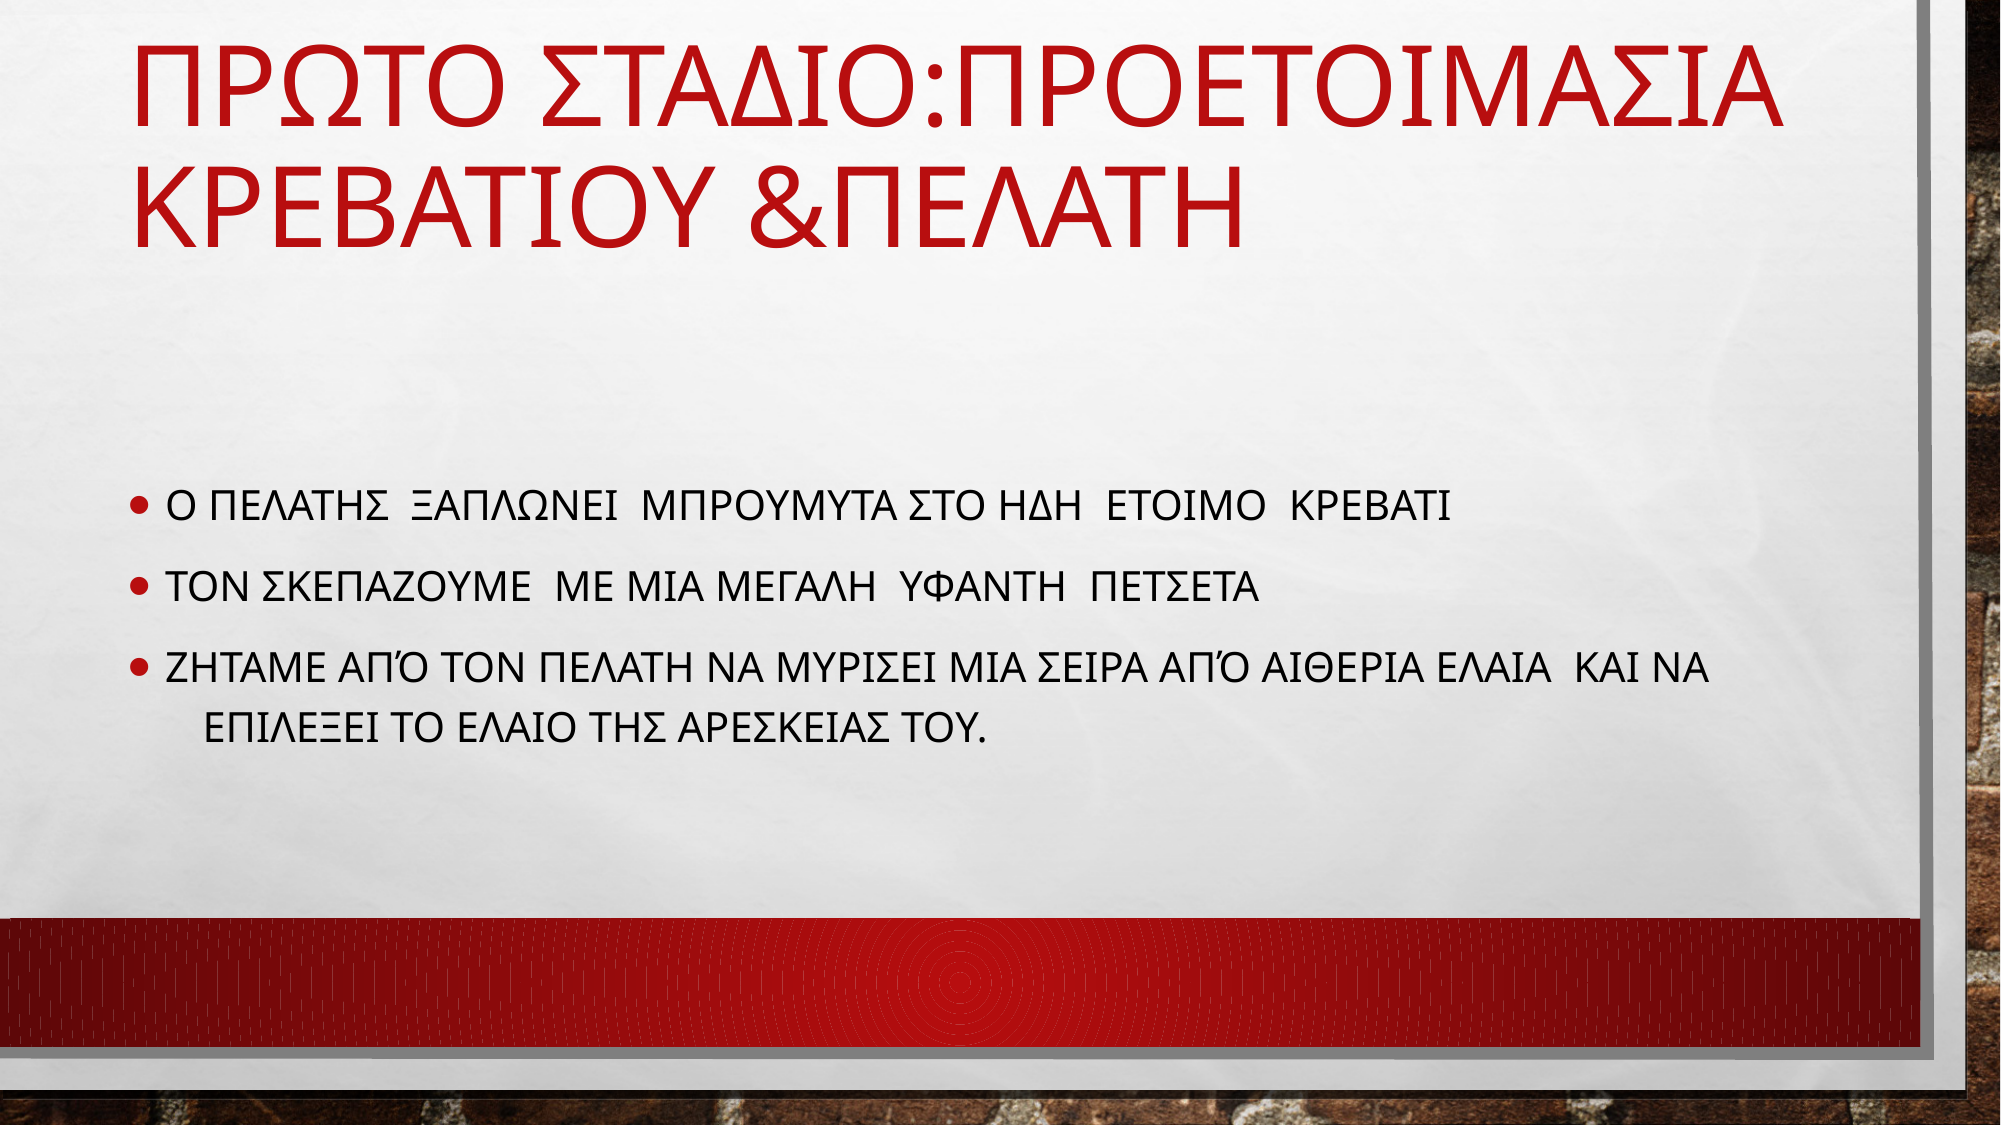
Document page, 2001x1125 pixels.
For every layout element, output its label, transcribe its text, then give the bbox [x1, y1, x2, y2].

list Ο πελατησ ξαπλωνει μπρουμυτα στο ηδη ετοιμο κρεβατι Τον σκεπαζουμε με μια μεγαλη υφαντη πετσετα Ζηταμε από τον πελατη να μυρισει μια σειρα από αιθερια ελαια και να επιλεξει το ελαιο της αρεσκειασ του. [112, 338, 1818, 882]
title Πρωτο σταδιο:προετοιμασια κρεβατιου &πελατη [112, 0, 1819, 302]
